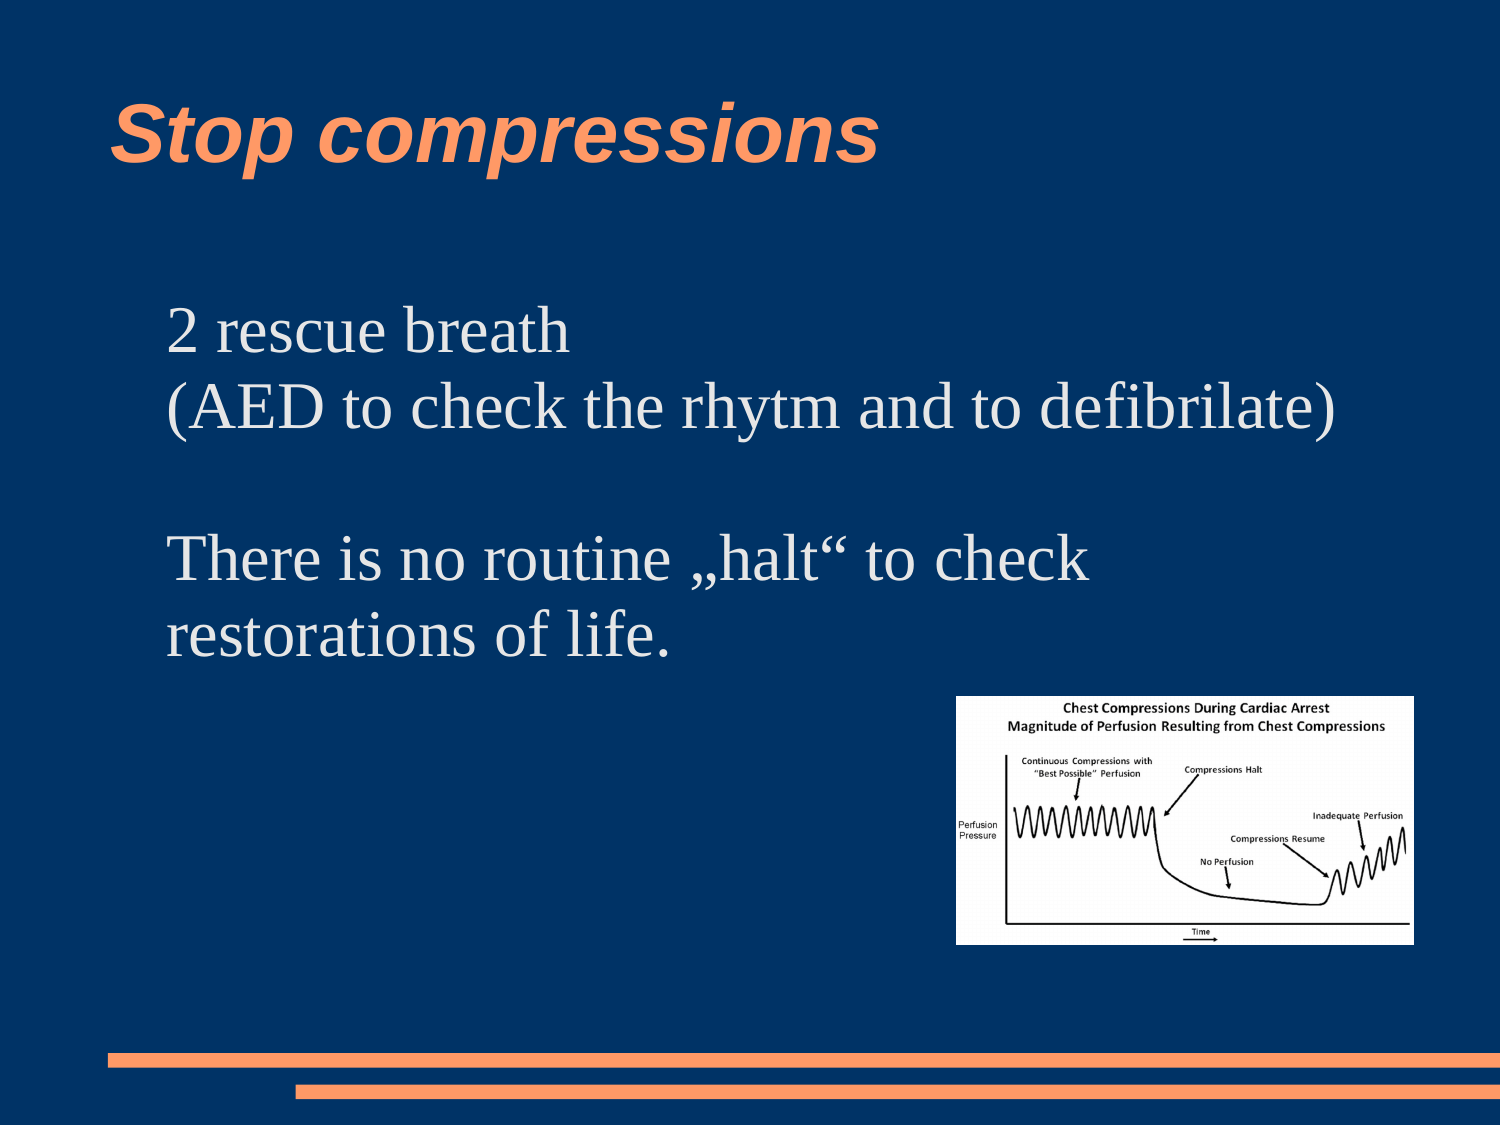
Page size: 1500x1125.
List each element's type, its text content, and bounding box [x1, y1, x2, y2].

list 2 rescue breath (AED to check the rhytm and to defibrilate) There is no routine „halt“ to check restorations of life. [110, 292, 1414, 945]
title Stop compressions [110, 41, 1389, 228]
picture [956, 696, 1414, 945]
